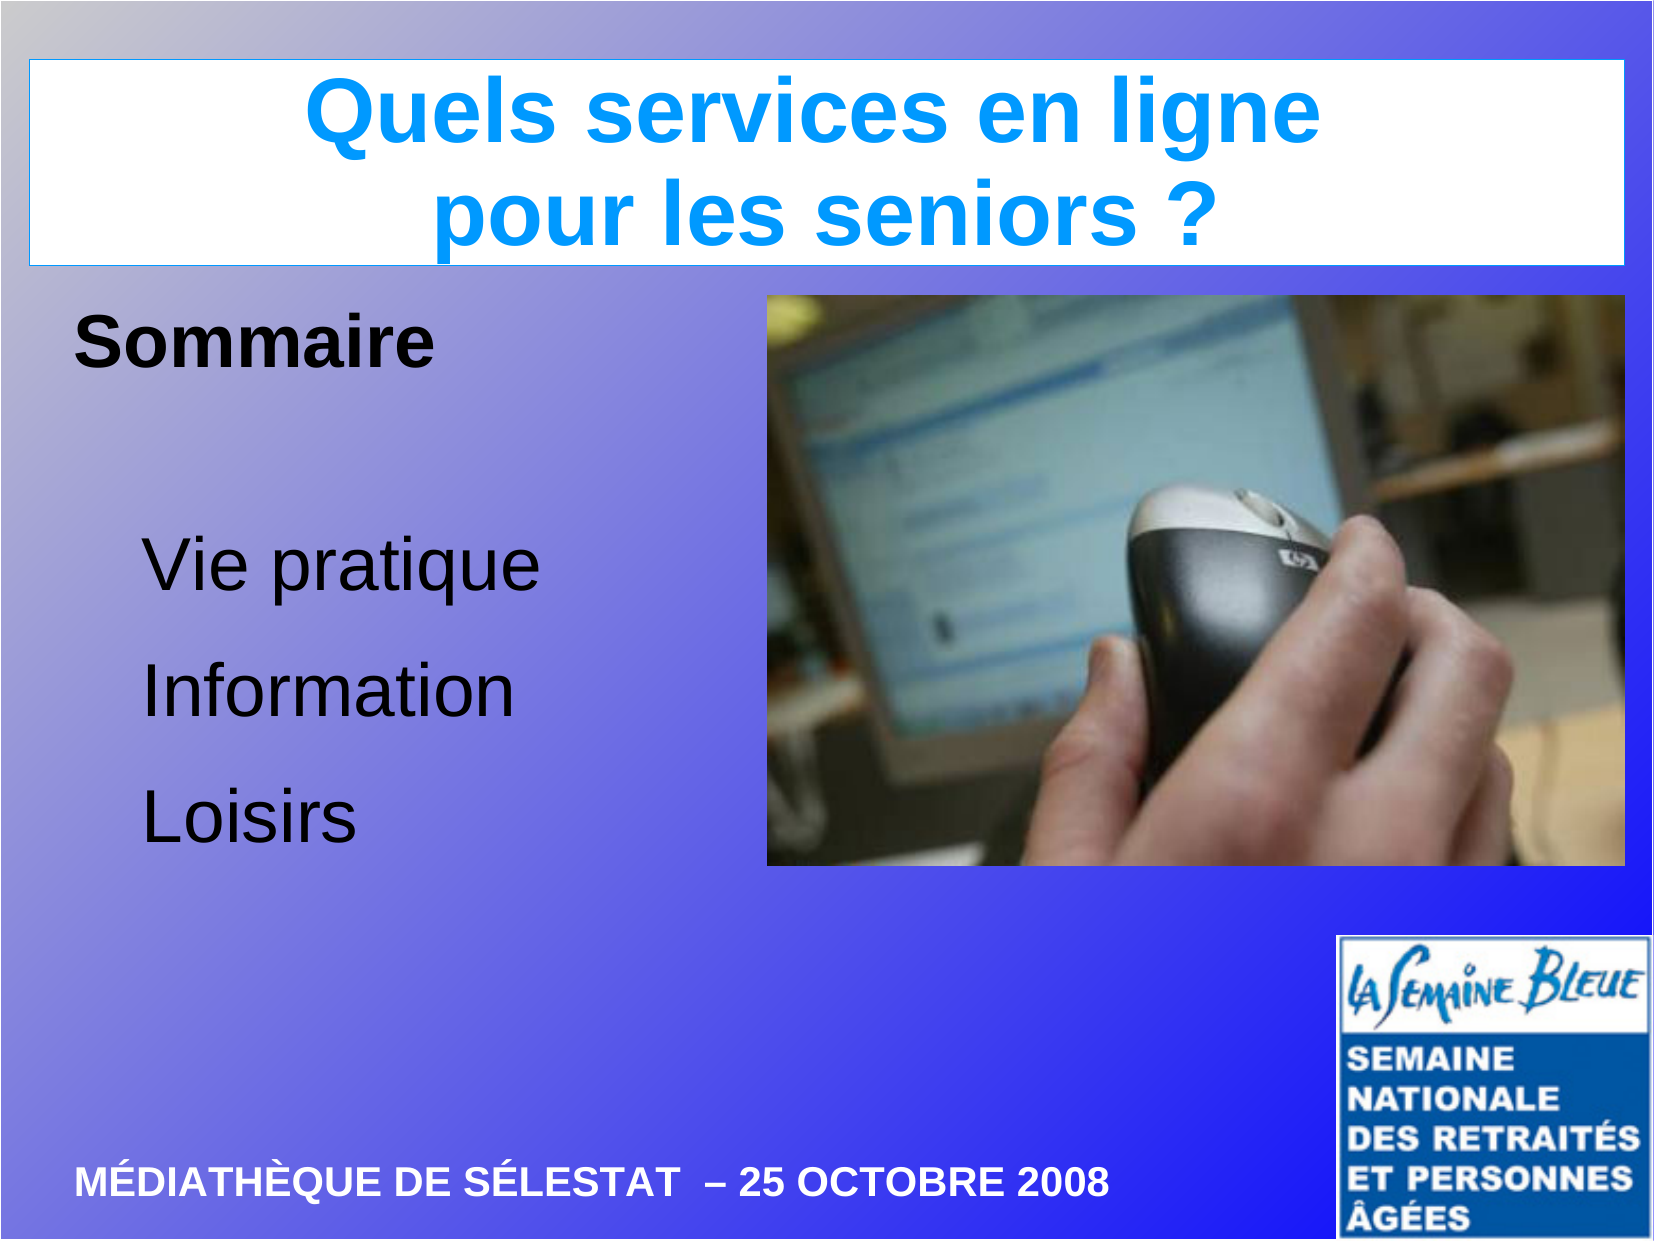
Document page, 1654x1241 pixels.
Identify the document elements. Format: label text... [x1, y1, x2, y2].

text_box Quels services en ligne pour les seniors ? [29, 59, 1625, 266]
picture [1336, 935, 1654, 1241]
text_box [0, 0, 1654, 1241]
text_box Sommaire [59, 292, 975, 392]
subtitle Vie pratique Information Loisirs [118, 413, 1571, 927]
picture [767, 295, 1625, 866]
text_box MÉDIATHÈQUE DE SÉLESTAT – 25 OCTOBRE 2008 [59, 1151, 1329, 1214]
